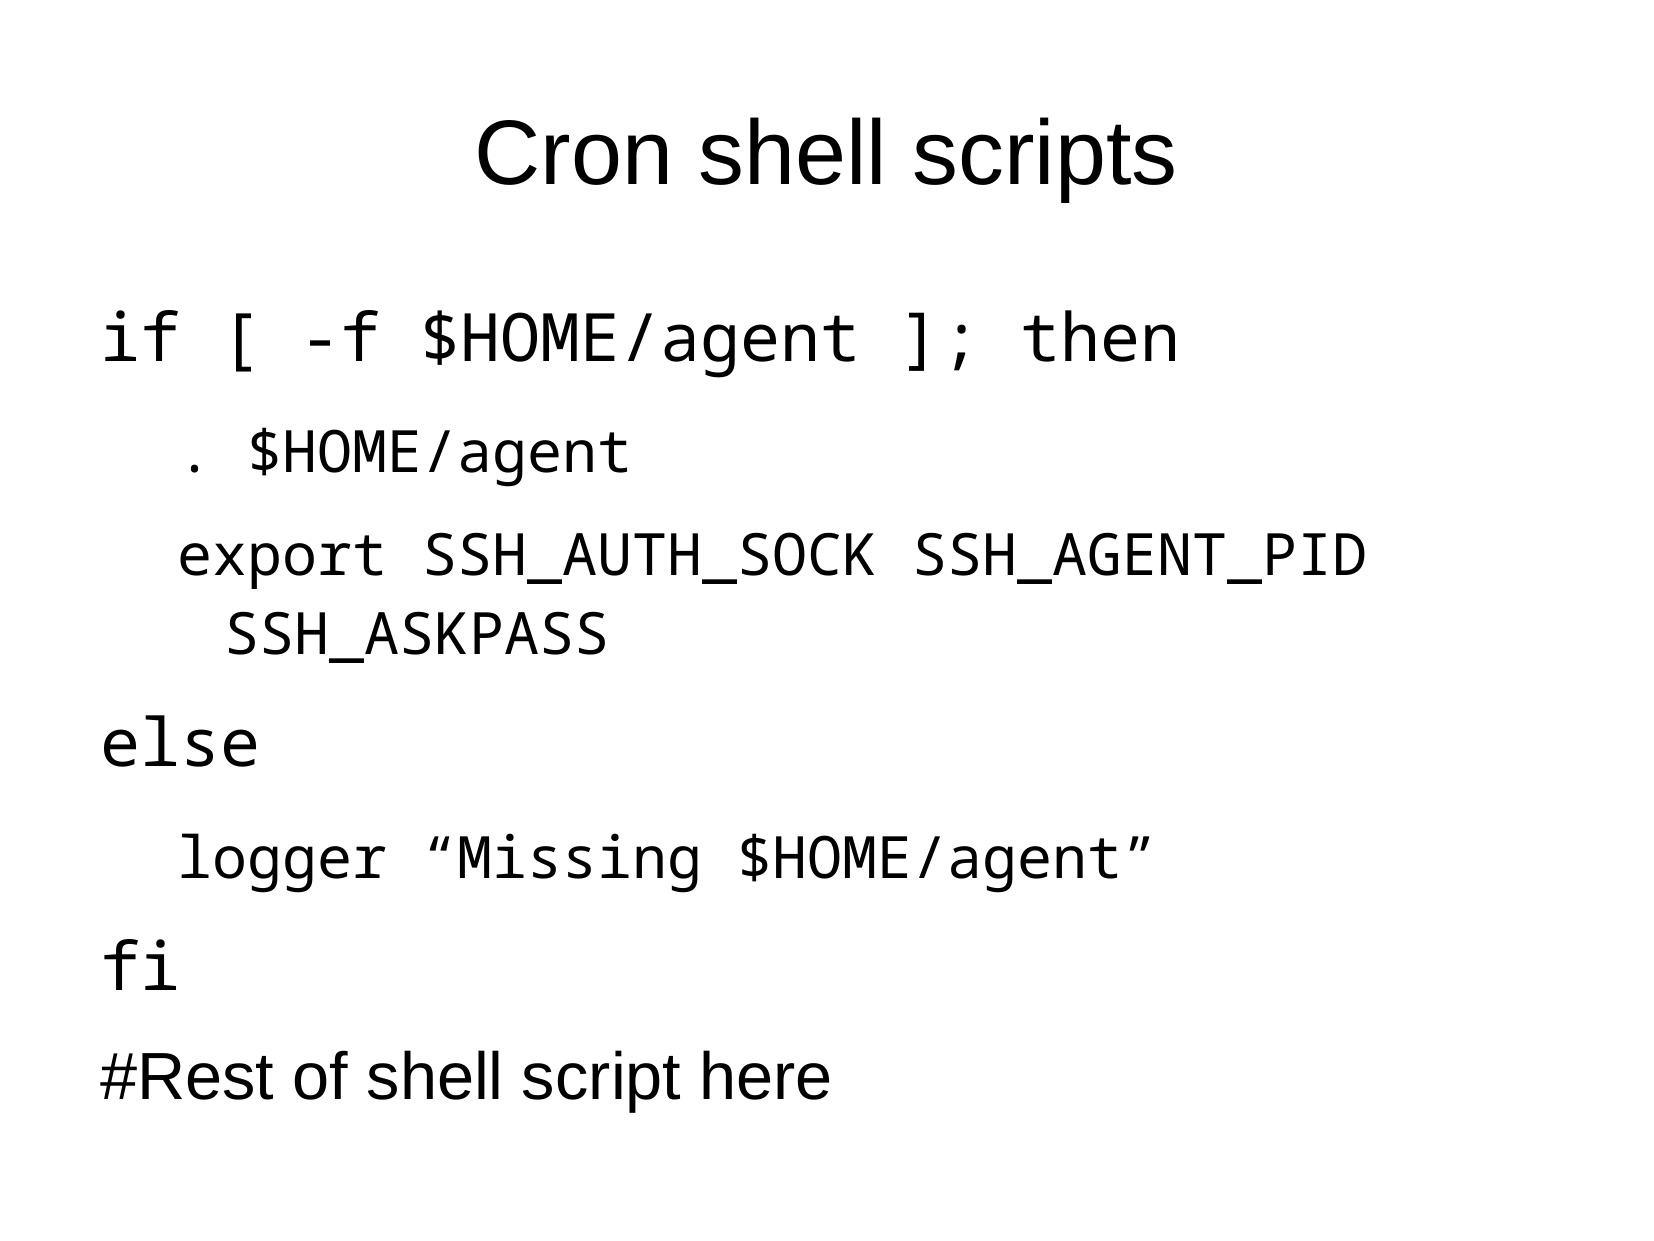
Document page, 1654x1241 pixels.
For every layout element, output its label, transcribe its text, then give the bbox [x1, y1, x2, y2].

list if [ -f $HOME/agent ]; then . $HOME/agent export SSH_AUTH_SOCK SSH_AGENT_PID SSH_ASKPASS else logger “Missing $HOME/agent” fi #Rest of shell script here [82, 290, 1571, 1094]
title Cron shell scripts [82, 56, 1571, 250]
